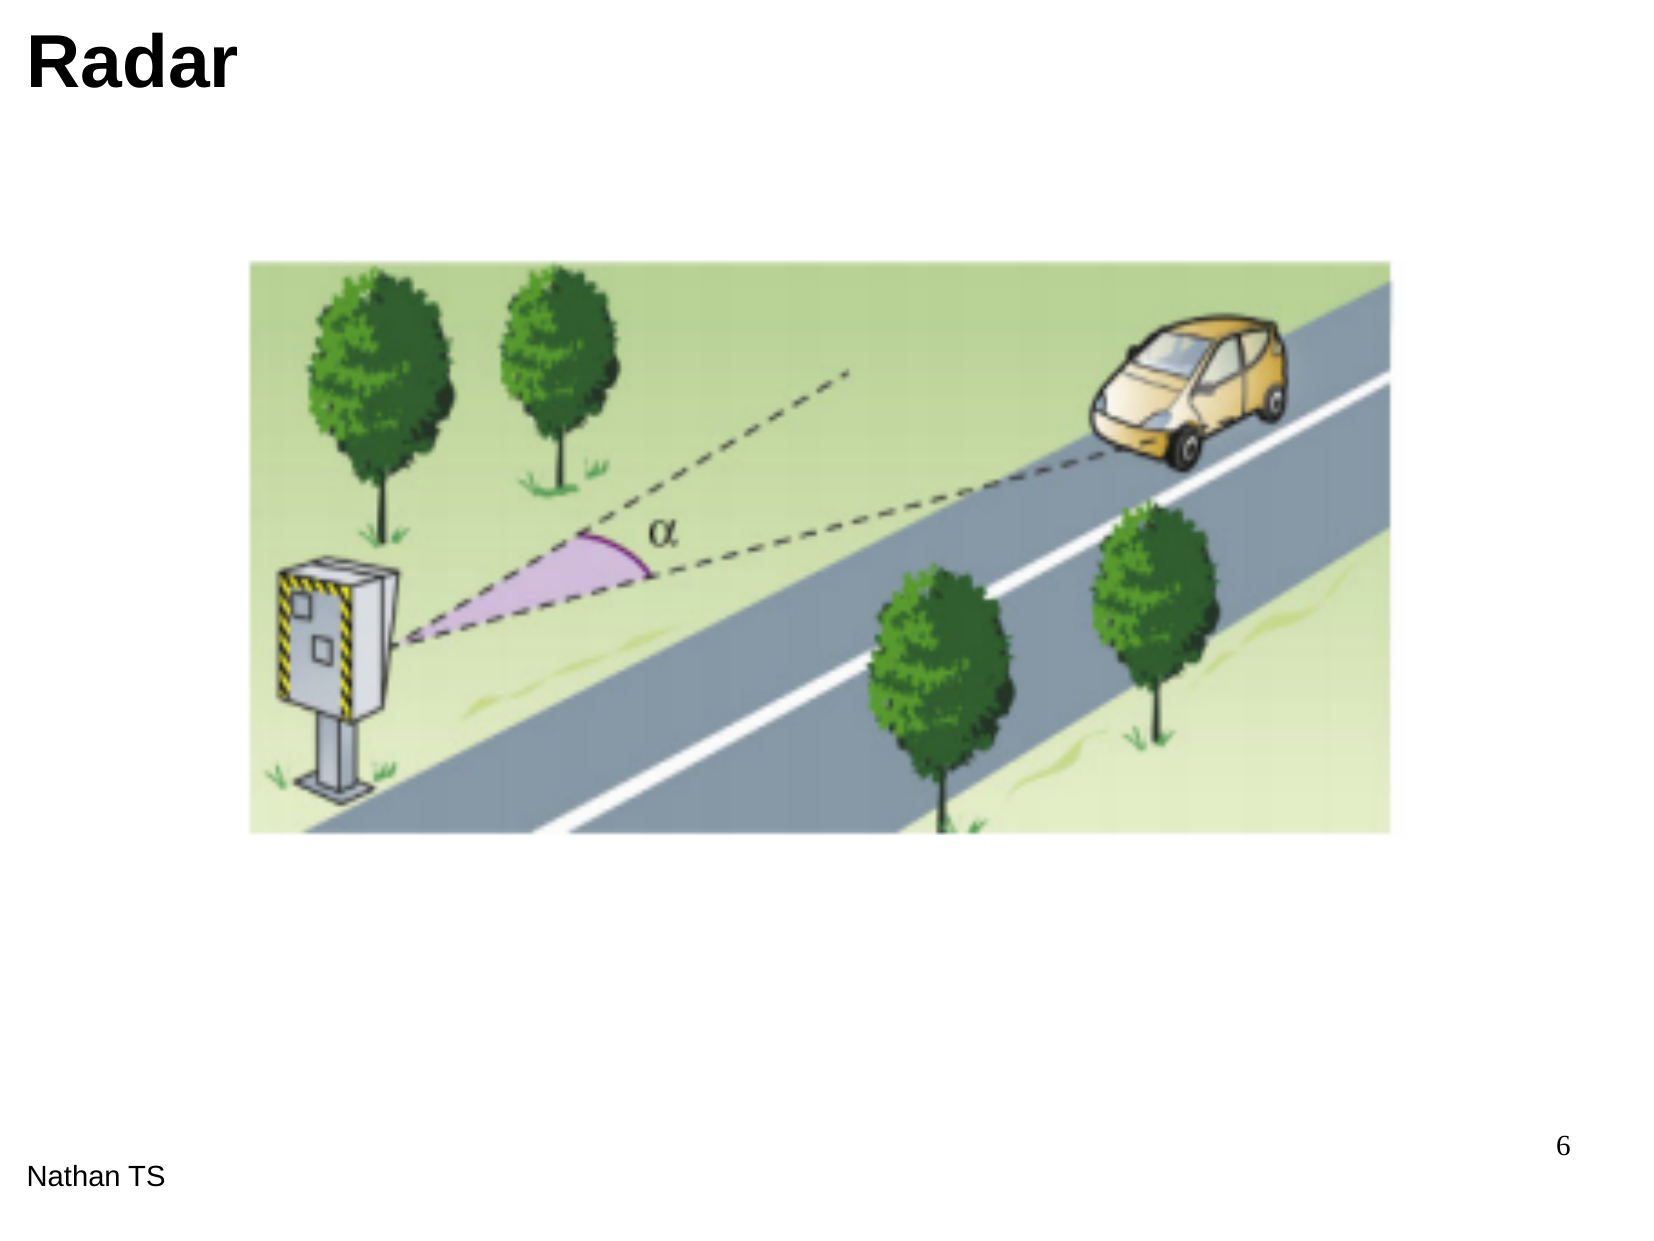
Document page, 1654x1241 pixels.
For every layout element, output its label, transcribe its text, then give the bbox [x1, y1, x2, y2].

text_box Radar [11, 11, 697, 111]
picture [248, 259, 1406, 839]
text_box Nathan TS [11, 1152, 674, 1241]
